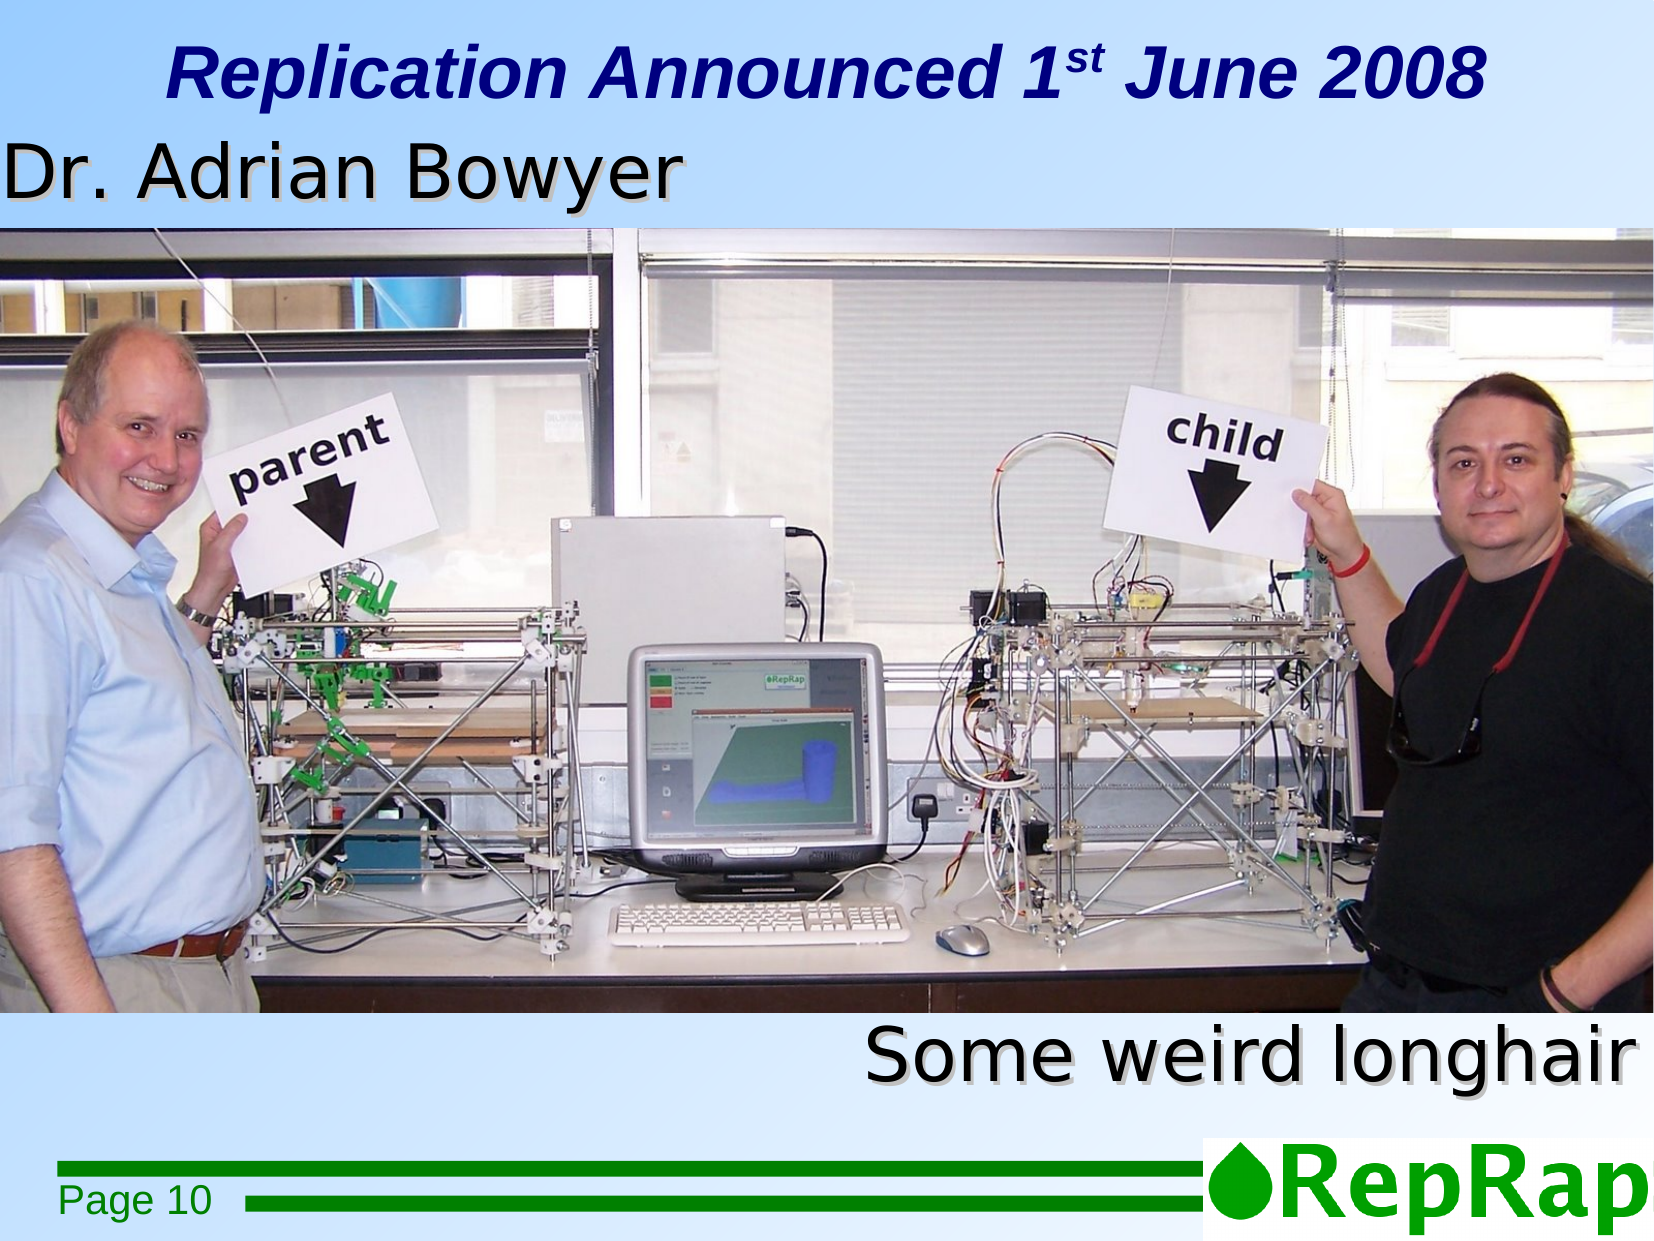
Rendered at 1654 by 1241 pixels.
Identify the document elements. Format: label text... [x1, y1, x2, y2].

text_box Dr. Adrian Bowyer [0, 129, 684, 217]
picture [0, 228, 1654, 1013]
text_box Some weird longhair [863, 1012, 1648, 1100]
text_box Replication Announced 1st June 2008 [0, 25, 1654, 119]
picture [1203, 1138, 1654, 1241]
